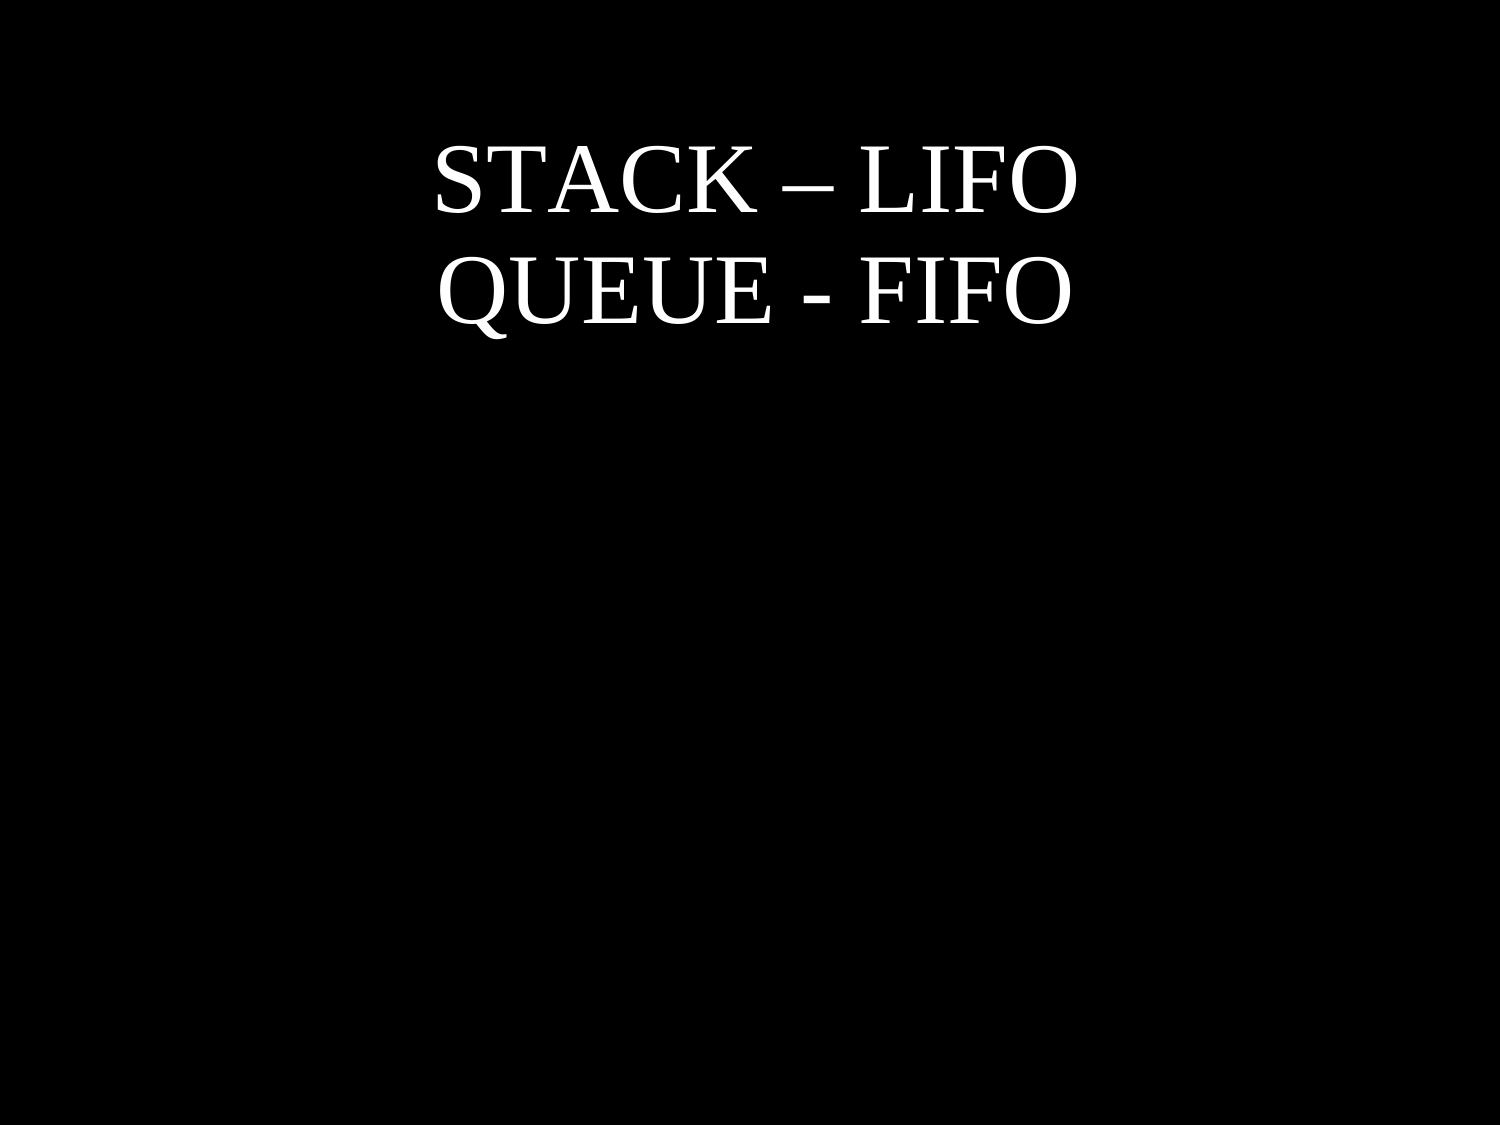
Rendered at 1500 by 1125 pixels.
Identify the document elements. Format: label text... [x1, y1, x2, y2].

title STACK – LIFO QUEUE - FIFO [12, 56, 1500, 413]
